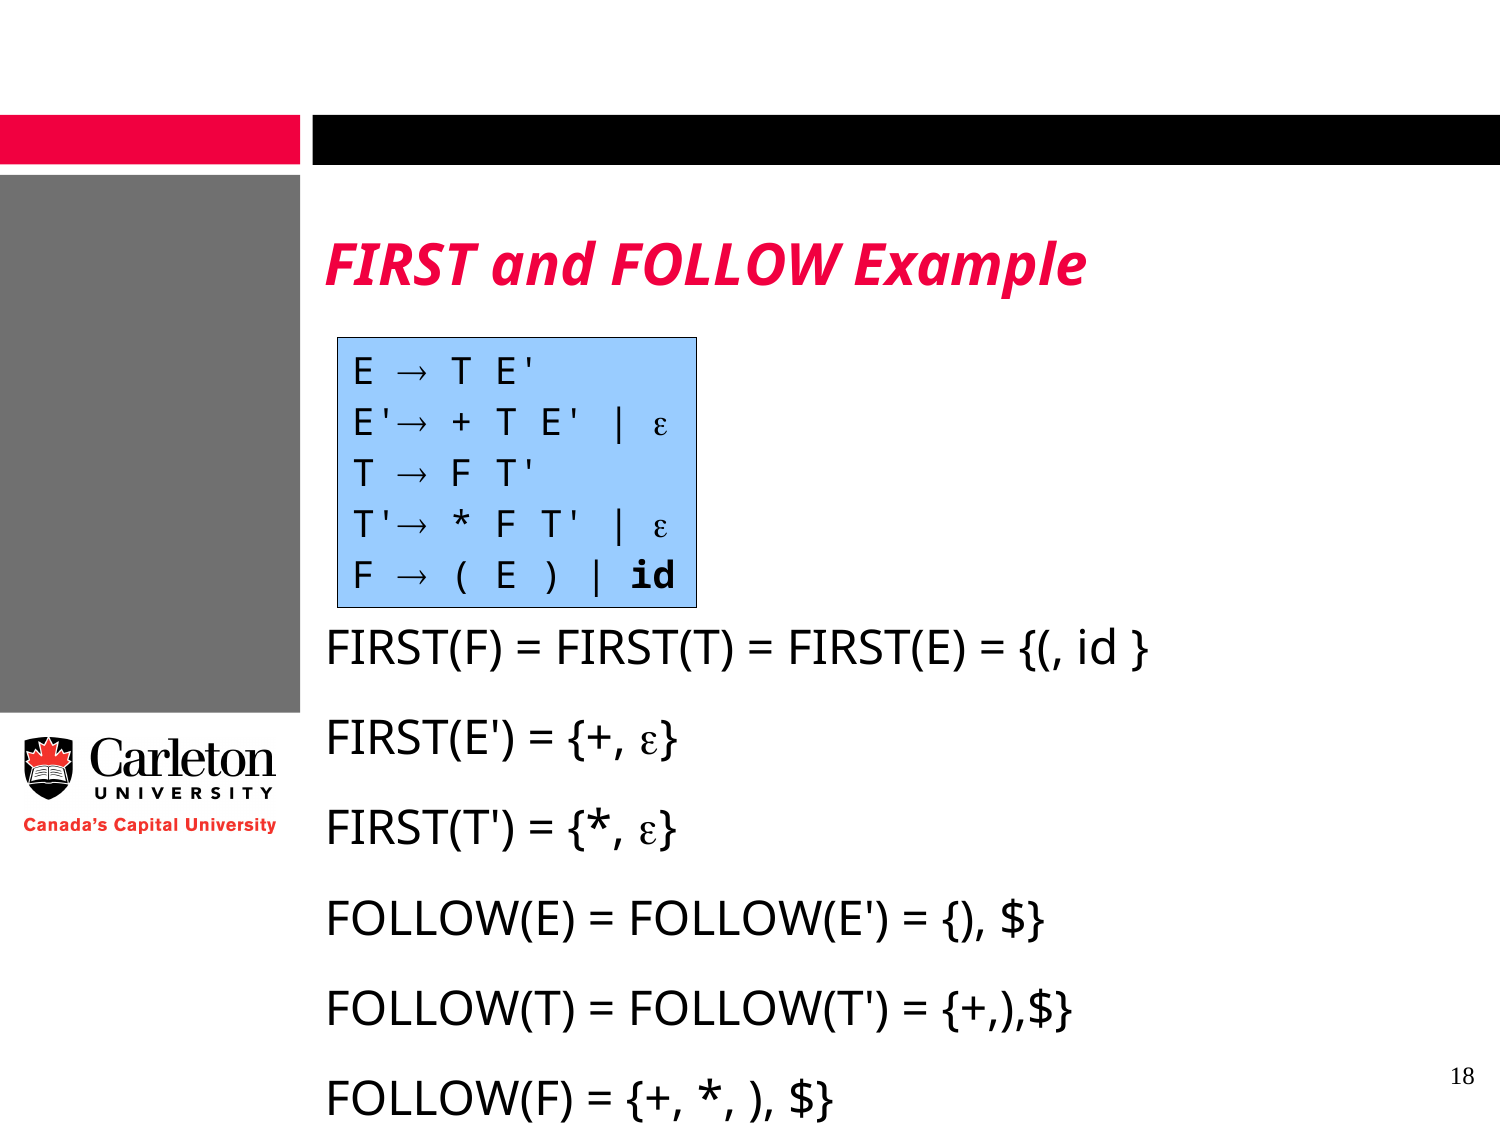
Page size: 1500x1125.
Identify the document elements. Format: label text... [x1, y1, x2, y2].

picture [24, 737, 276, 834]
title FIRST and FOLLOW Example [324, 194, 1450, 331]
text_box E  T E' E' + T E' | e T  F T' T' * F T' | e F  ( E ) | id [337, 337, 697, 598]
list FIRST(F) = FIRST(T) = FIRST(E) = {(, id } FIRST(E') = {+, e} FIRST(T') = {*, e} FOLLOW(E) = FOLLOW(E') = {), $} FOLLOW(T) = FOLLOW(T') = {+,),$} FOLLOW(F) = {+, *, ), $} [324, 600, 1450, 1068]
